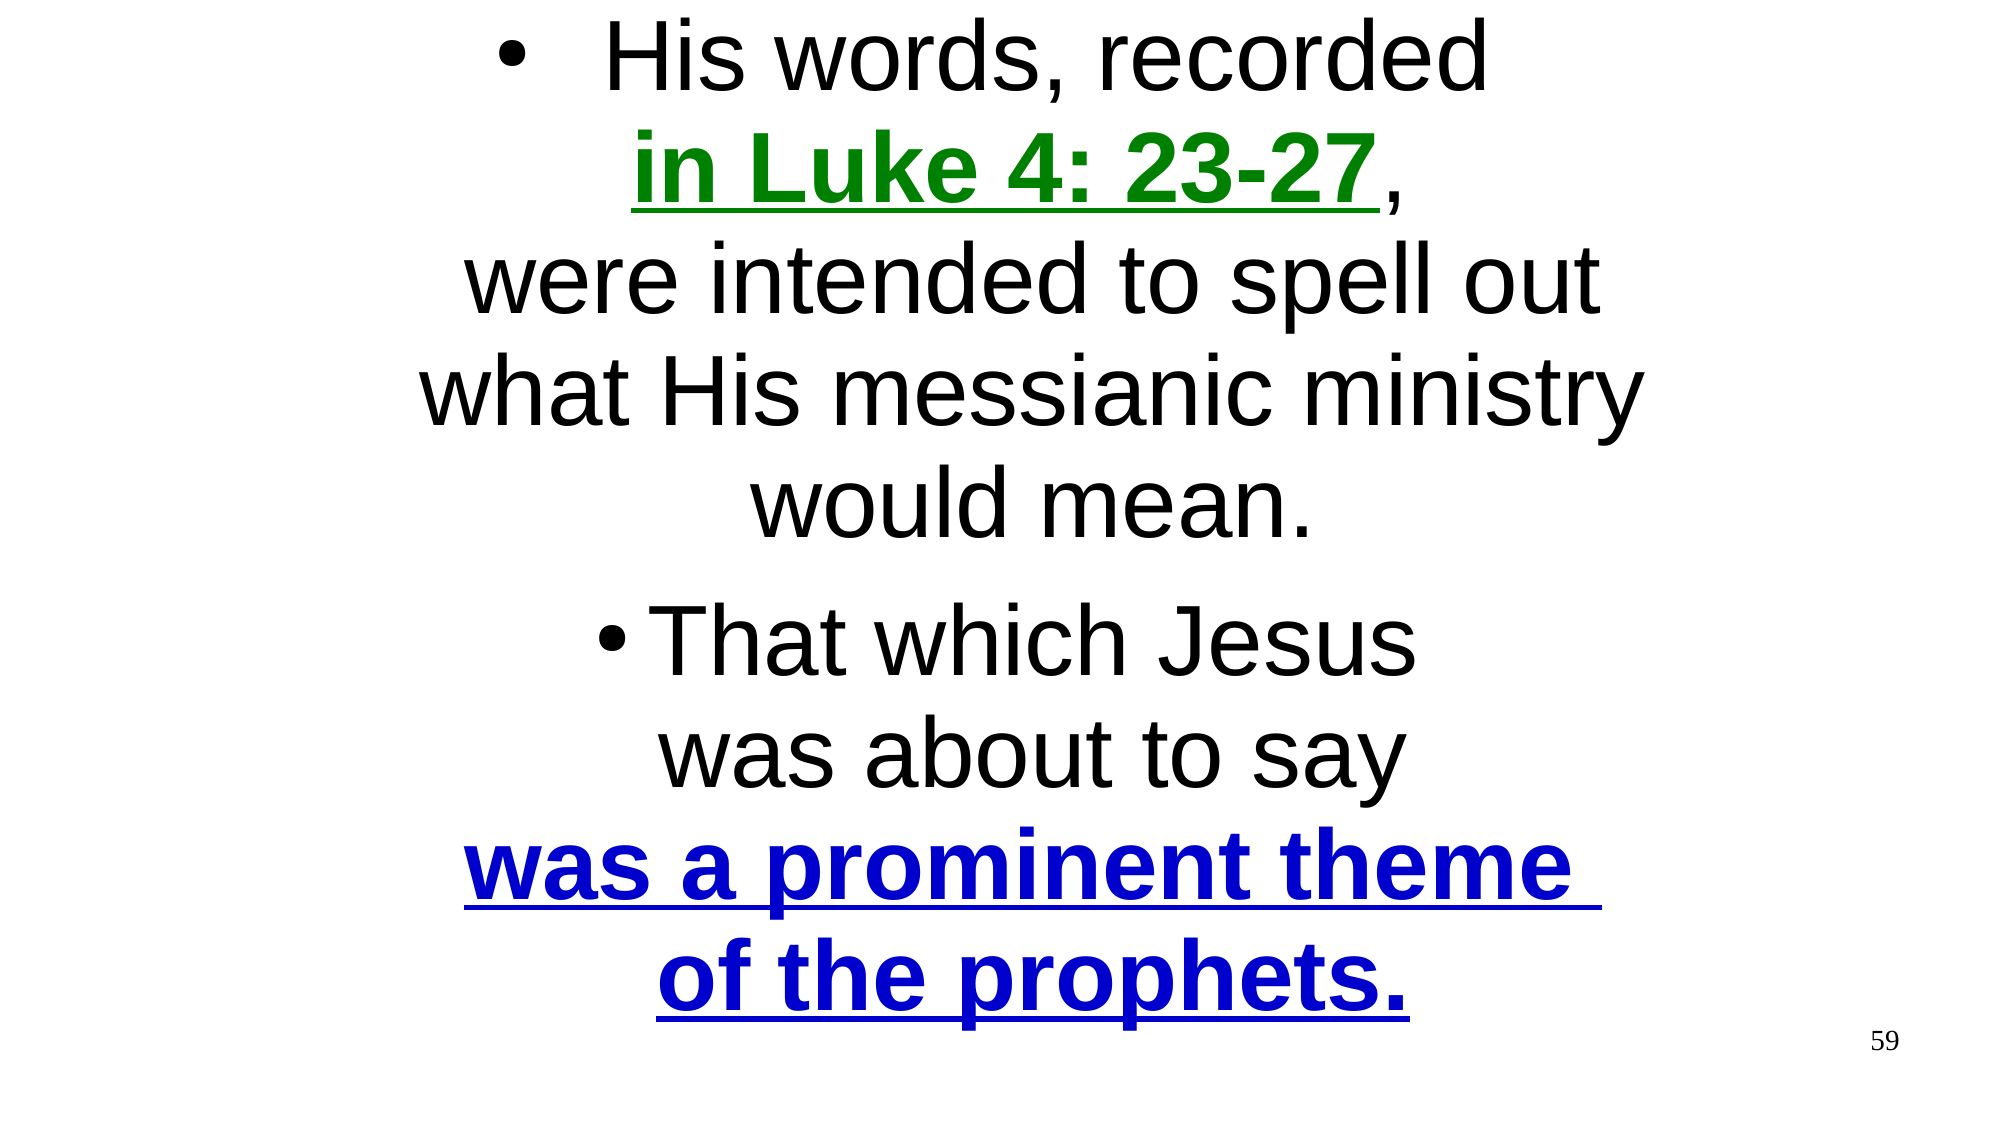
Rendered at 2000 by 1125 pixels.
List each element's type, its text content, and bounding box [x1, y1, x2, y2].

list His words, recorded in Luke 4: 23-27, were intended to spell out what His messianic ministry would mean. That which Jesus was about to say was a prominent theme of the prophets. [0, 0, 1996, 1123]
